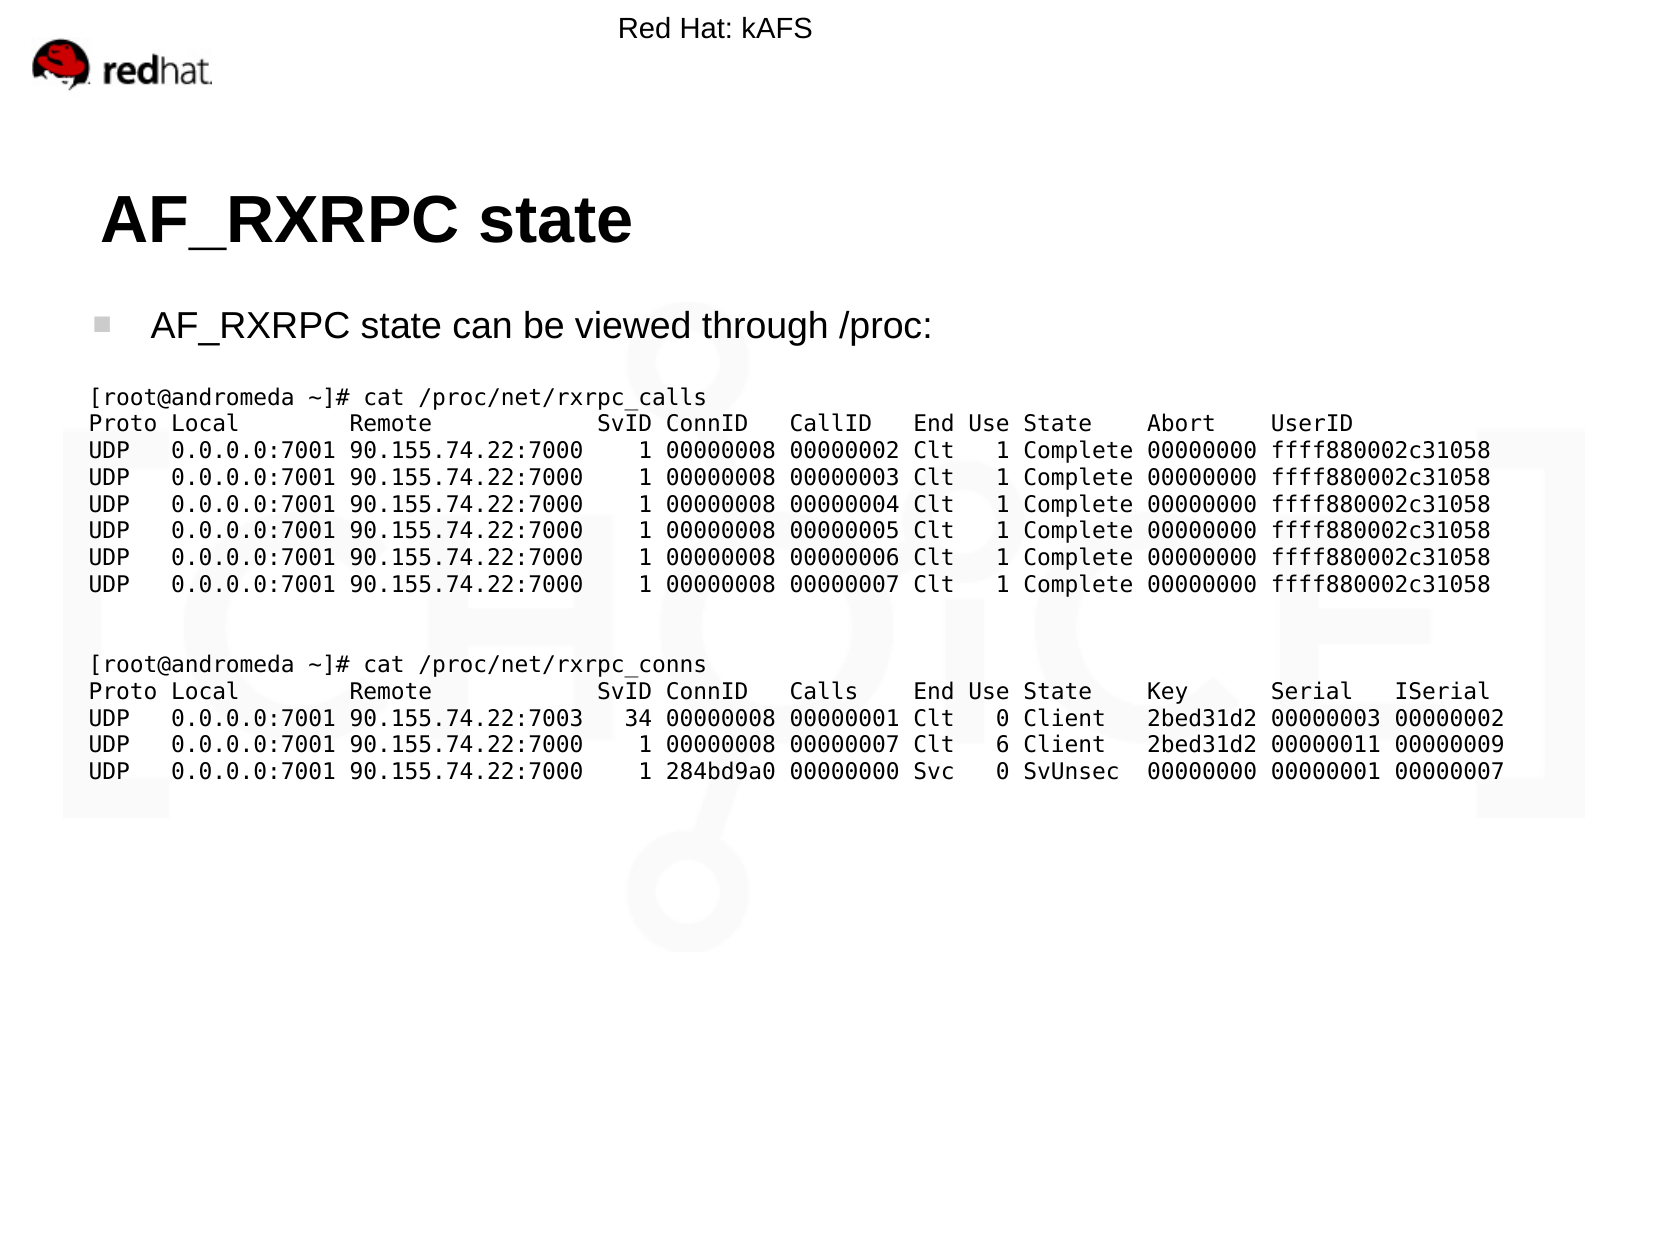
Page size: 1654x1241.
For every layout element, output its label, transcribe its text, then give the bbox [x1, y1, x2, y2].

text_box [root@andromeda ~]# cat /proc/net/rxrpc_calls Proto Local Remote SvID ConnID CallID End Use State Abort UserID UDP 0.0.0.0:7001 90.155.74.22:7000 1 00000008 00000002 Clt 1 Complete 00000000 ffff880002c31058 UDP 0.0.0.0:7001 90.155.74.22:7000 1 00000008 00000003 Clt 1 Complete 00000000 ffff880002c31058 UDP 0.0.0.0:7001 90.155.74.22:7000 1 00000008 00000004 Clt 1 Complete 00000000 ffff880002c31058 UDP 0.0.0.0:7001 90.155.74.22:7000 1 00000008 00000005 Clt 1 Complete 00000000 ffff880002c31058 UDP 0.0.0.0:7001 90.155.74.22:7000 1 00000008 00000006 Clt 1 Complete 00000000 ffff880002c31058 UDP 0.0.0.0:7001 90.155.74.22:7000 1 00000008 00000007 Clt 1 Complete 00000000 ffff880002c31058 [root@andromeda ~]# cat /proc/net/rxrpc_conns Proto Local Remote SvID ConnID Calls End Use State Key Serial ISerial UDP 0.0.0.0:7001 90.155.74.22:7003 34 00000008 00000001 Clt 0 Client 2bed31d2 00000003 00000002 UDP 0.0.0.0:7001 90.155.74.22:7000 1 00000008 00000007 Clt 6 Client 2bed31d2 00000011 00000009 UDP 0.0.0.0:7001 90.155.74.22:7000 1 284bd9a0 00000000 Svc 0 SvUnsec 00000000 00000001 00000007 [88, 383, 1581, 857]
picture [63, 302, 1585, 952]
list AF_RXRPC state can be viewed through /proc: [94, 304, 1500, 355]
picture [31, 37, 212, 98]
title AF_RXRPC state [100, 164, 1506, 275]
